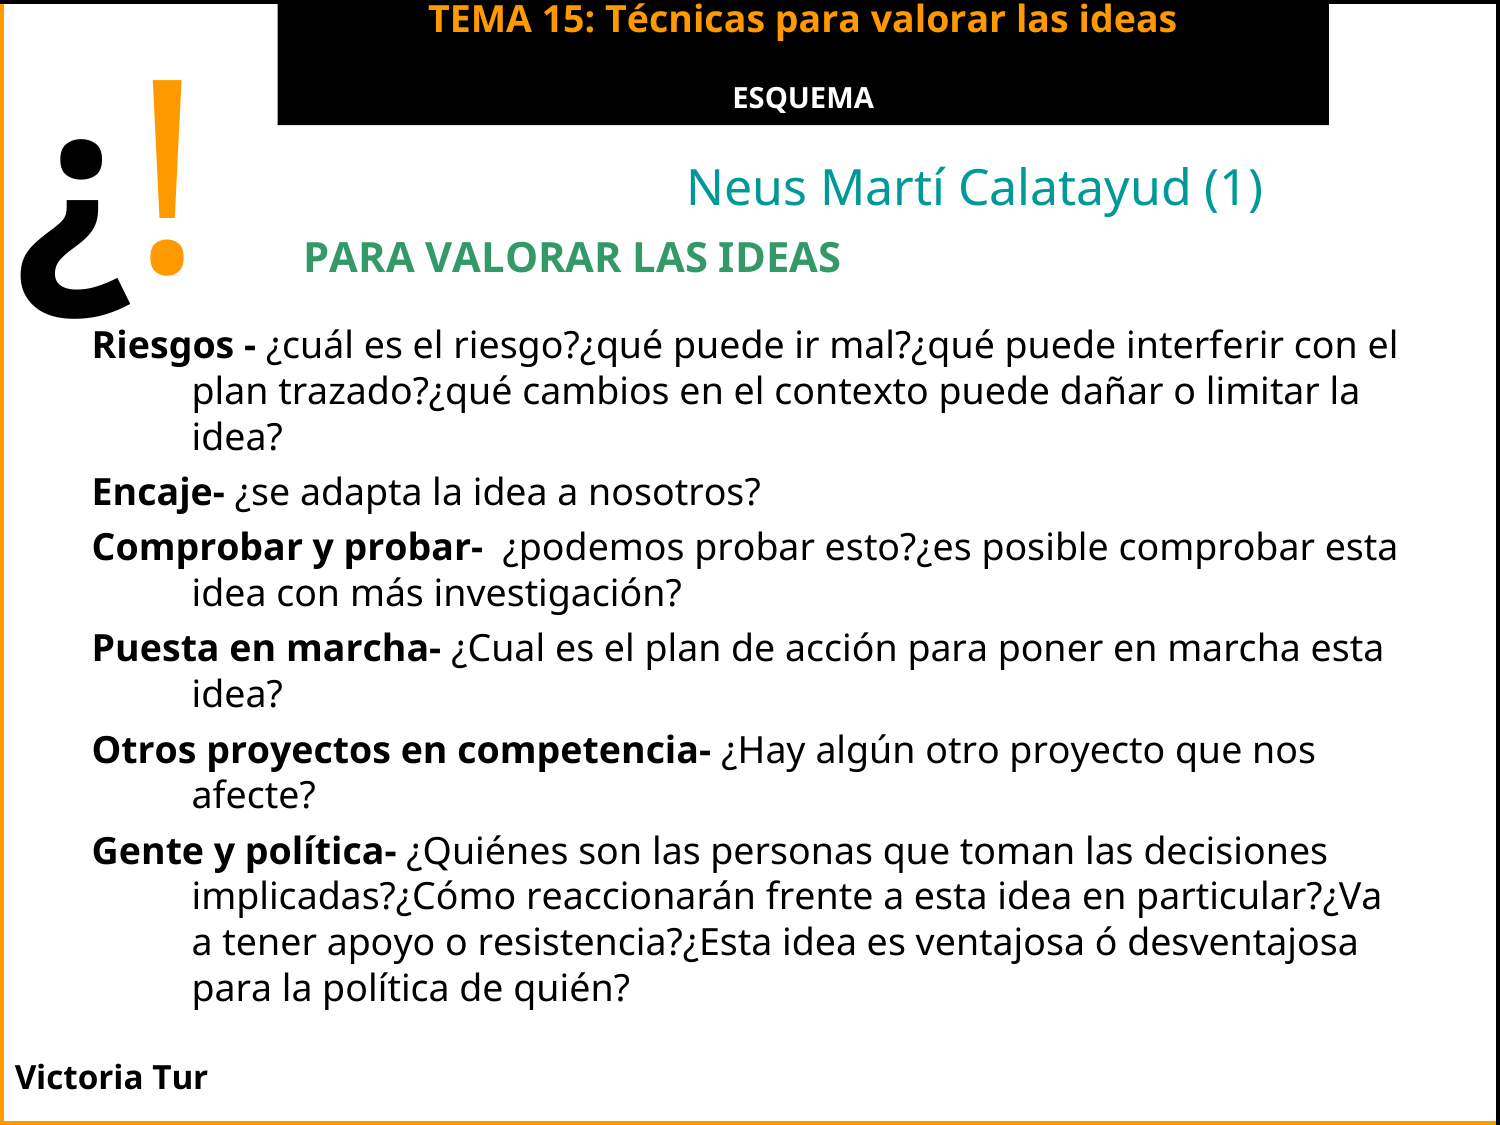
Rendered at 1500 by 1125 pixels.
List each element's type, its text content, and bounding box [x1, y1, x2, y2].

text_box PARA VALORAR LAS IDEAS [288, 220, 857, 293]
list Riesgos - ¿cuál es el riesgo?¿qué puede ir mal?¿qué puede interferir con el plan trazado?¿qué cambios en el contexto puede dañar o limitar la idea? Encaje- ¿se adapta la idea a nosotros? Comprobar y probar- ¿podemos probar esto?¿es posible comprobar esta idea con más investigación? Puesta en marcha- ¿Cual es el plan de acción para poner en marcha esta idea? Otros proyectos en competencia- ¿Hay algún otro proyecto que nos afecte? Gente y política- ¿Quiénes son las personas que toman las decisiones implicadas?¿Cómo reaccionarán frente a esta idea en particular?¿Va a tener apoyo o resistencia?¿Esta idea es ventajosa ó desventajosa para la política de quién? [76, 314, 1427, 1125]
text_box Neus Martí Calatayud (1) [450, 148, 1500, 240]
